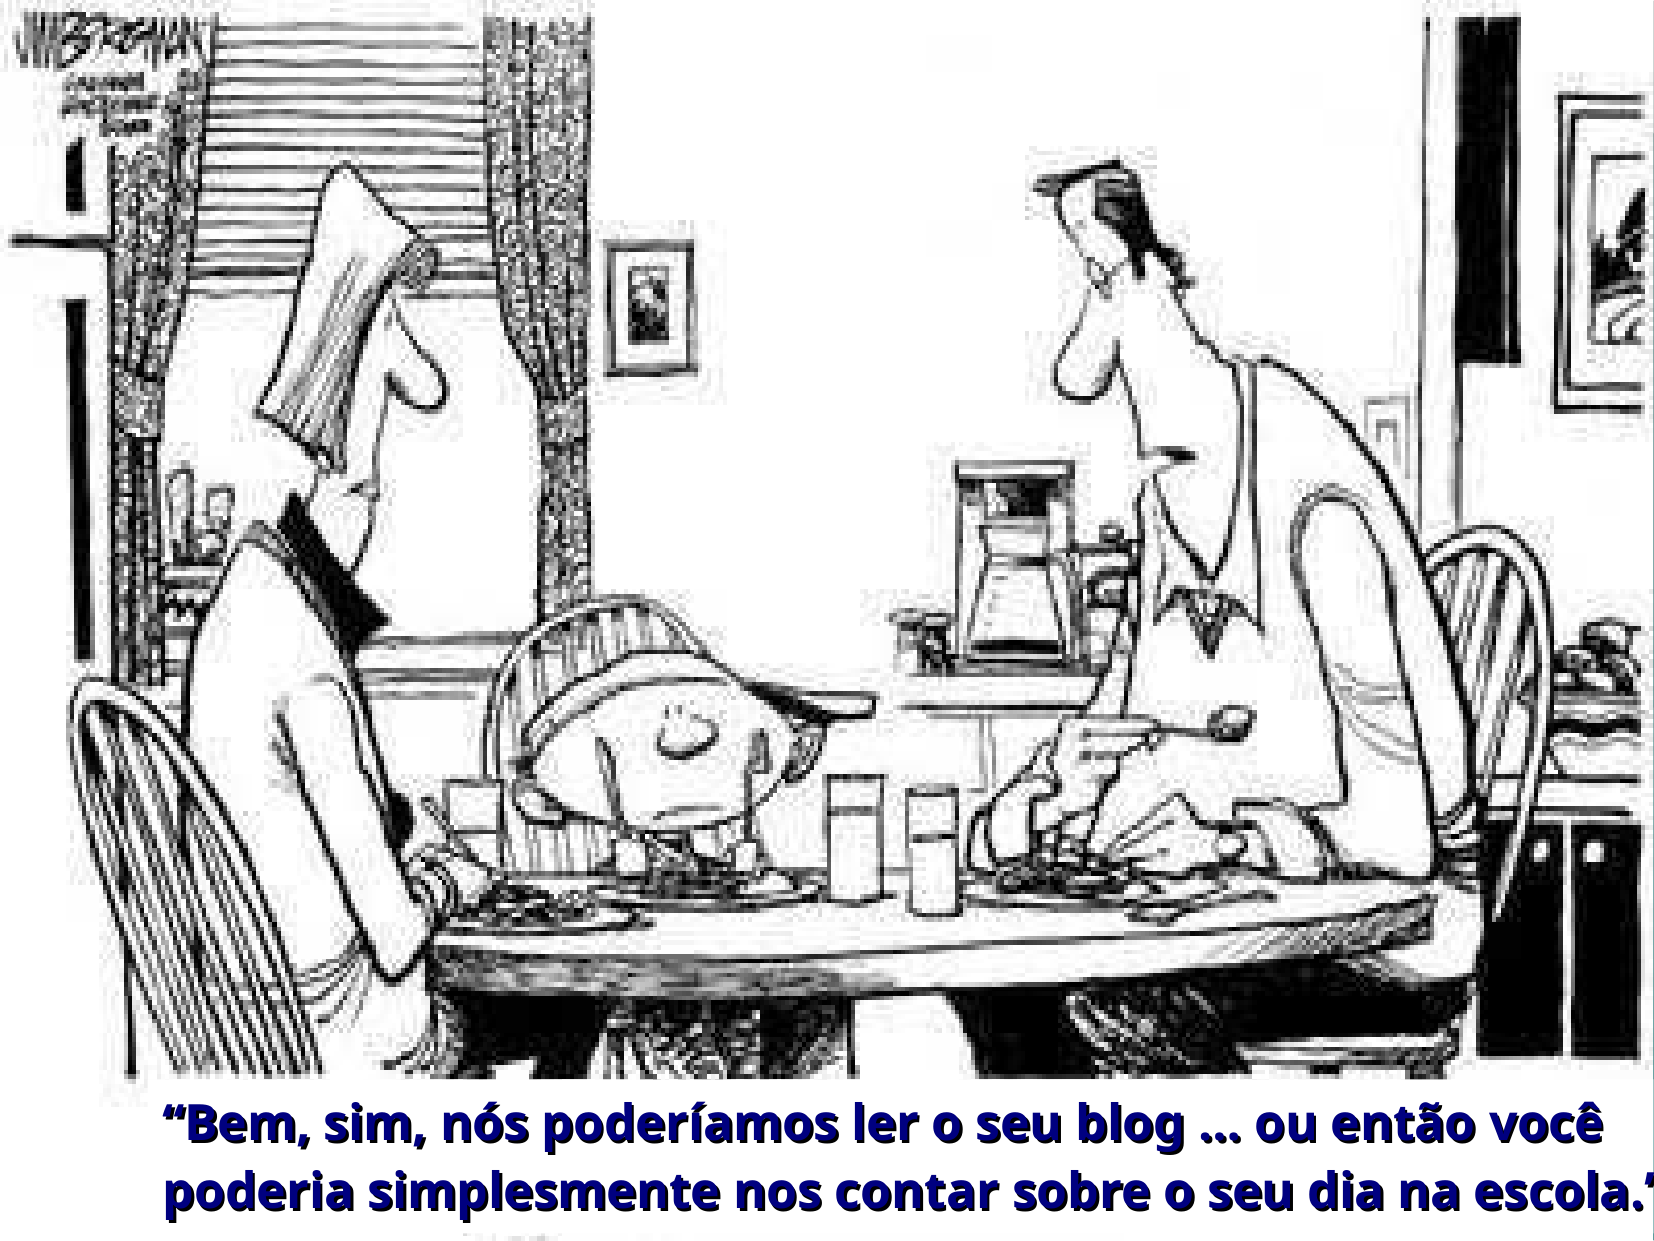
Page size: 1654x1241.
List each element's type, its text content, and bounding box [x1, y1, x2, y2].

picture [0, 0, 1654, 1241]
text_box “Bem, sim, nós poderíamos ler o seu blog … ou então você poderia simplesmente nos contar sobre o seu dia na escola.” [147, 1079, 1645, 1234]
